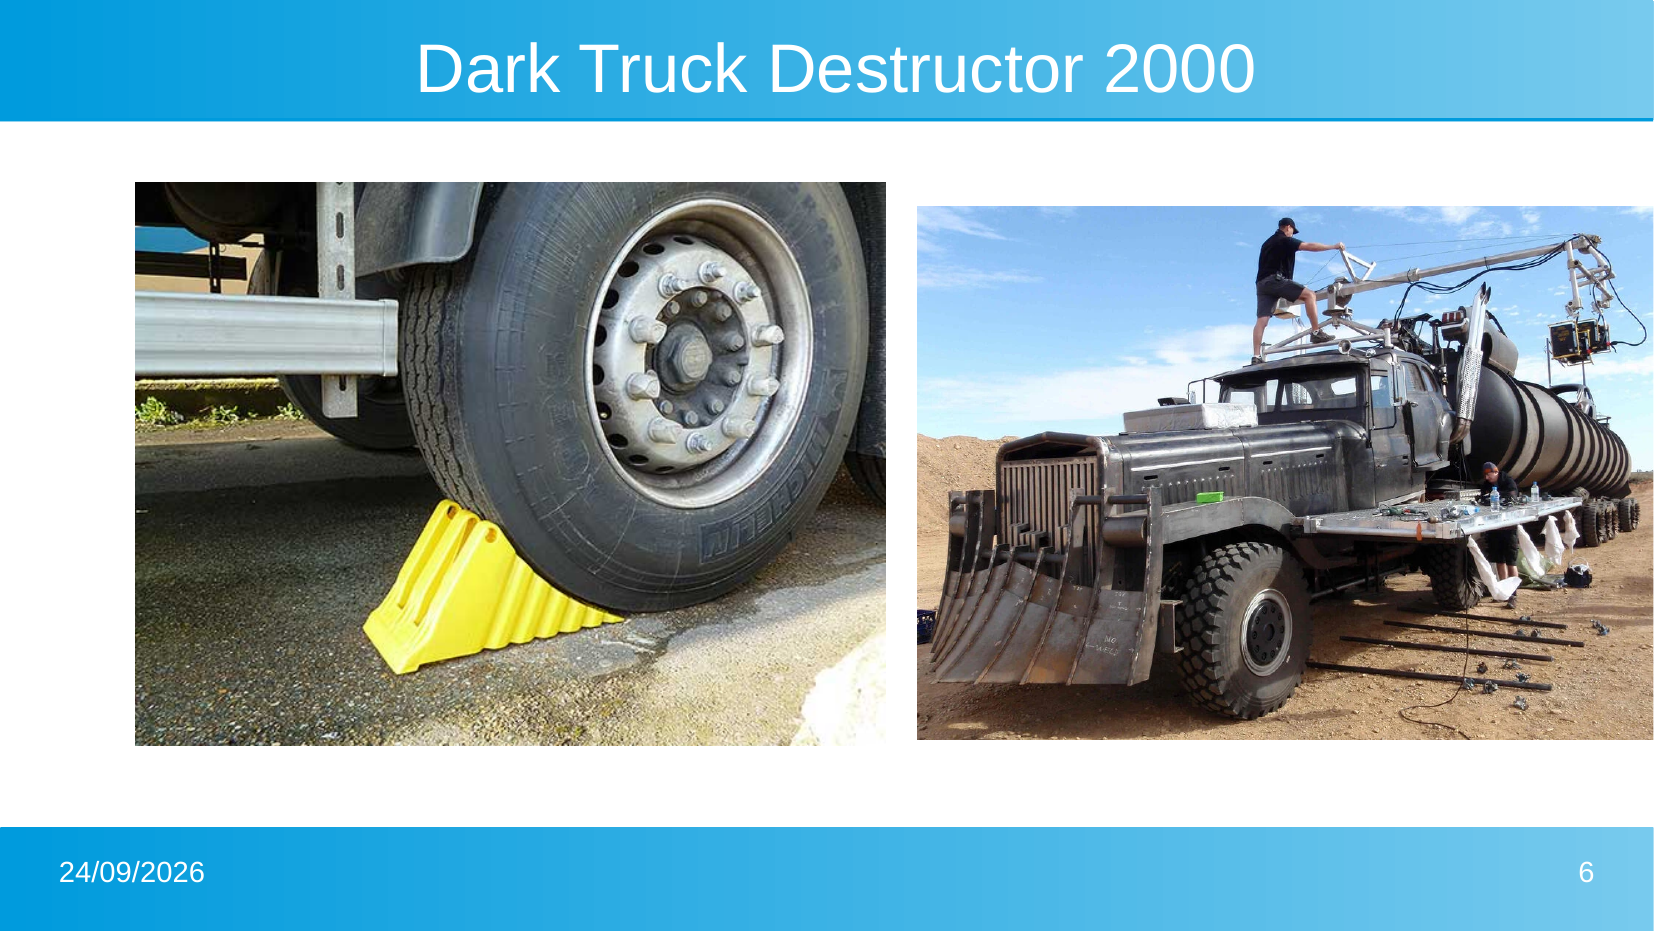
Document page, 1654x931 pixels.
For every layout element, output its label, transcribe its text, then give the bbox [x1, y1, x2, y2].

picture [135, 182, 886, 746]
title Dark Truck Destructor 2000 [59, 29, 1595, 108]
picture [917, 206, 1654, 740]
